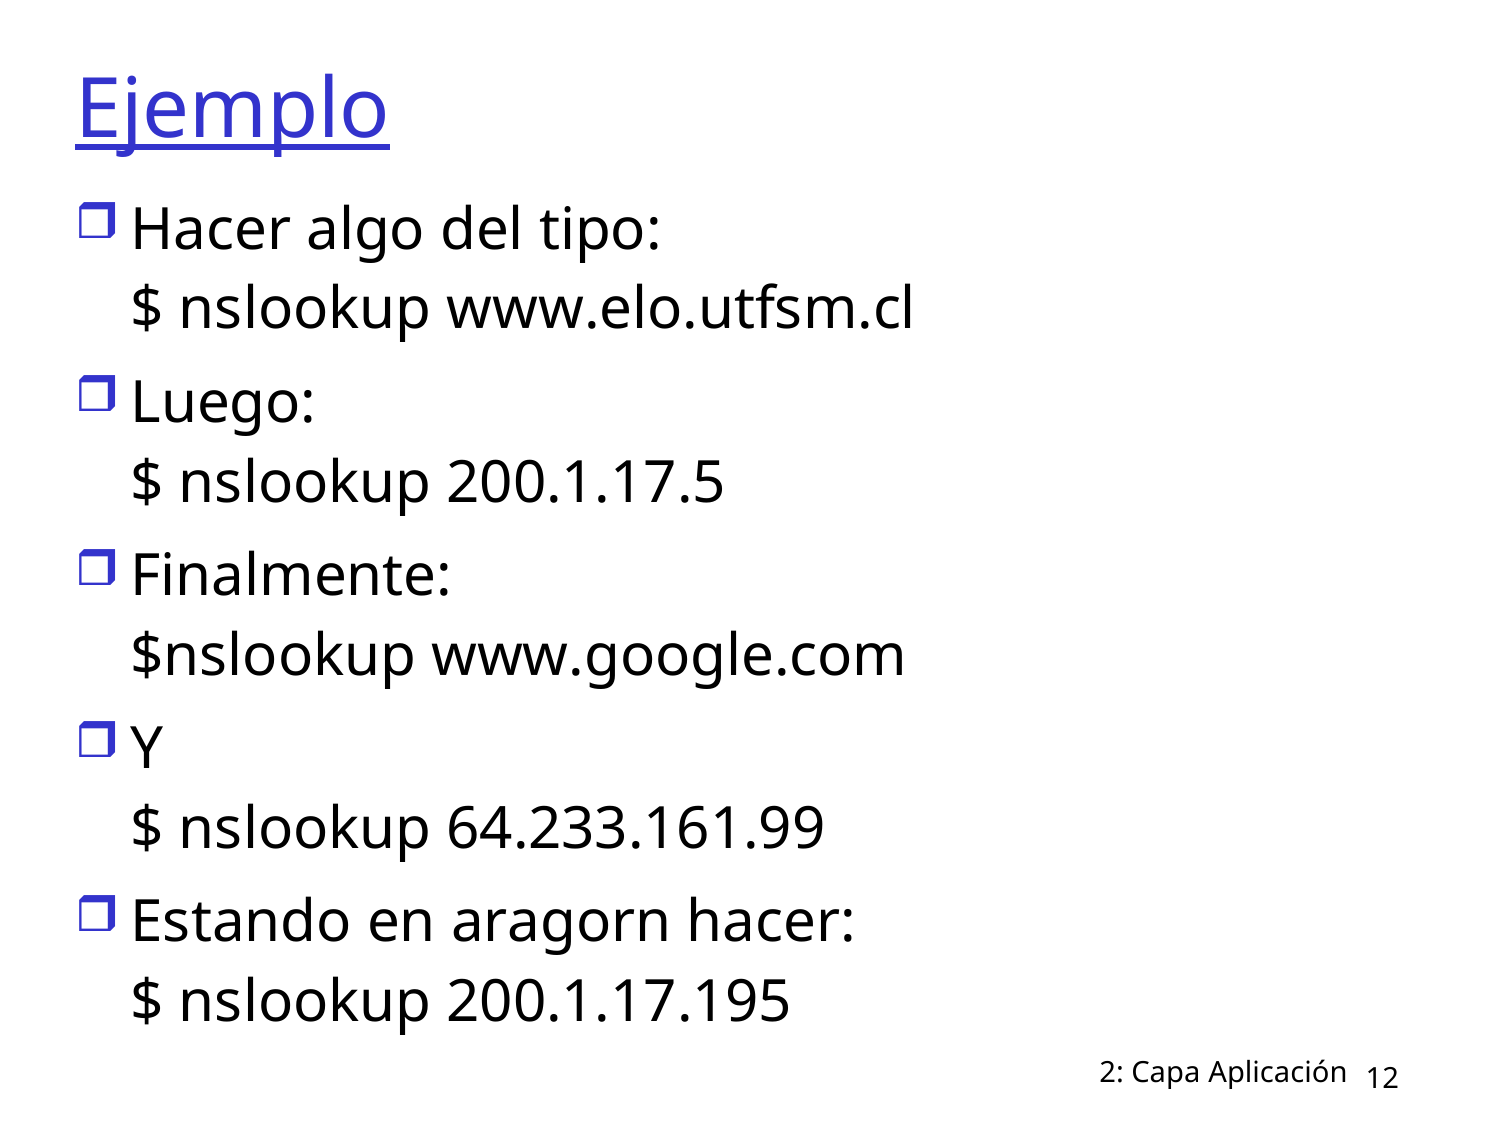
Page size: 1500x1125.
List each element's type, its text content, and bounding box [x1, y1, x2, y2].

title Ejemplo [75, 23, 1426, 187]
list Hacer algo del tipo: $ nslookup www.elo.utfsm.cl Luego: $ nslookup 200.1.17.5 Finalmente: $nslookup www.google.com Y $ nslookup 64.233.161.99 Estando en aragorn hacer: $ nslookup 200.1.17.195 [75, 187, 1426, 924]
